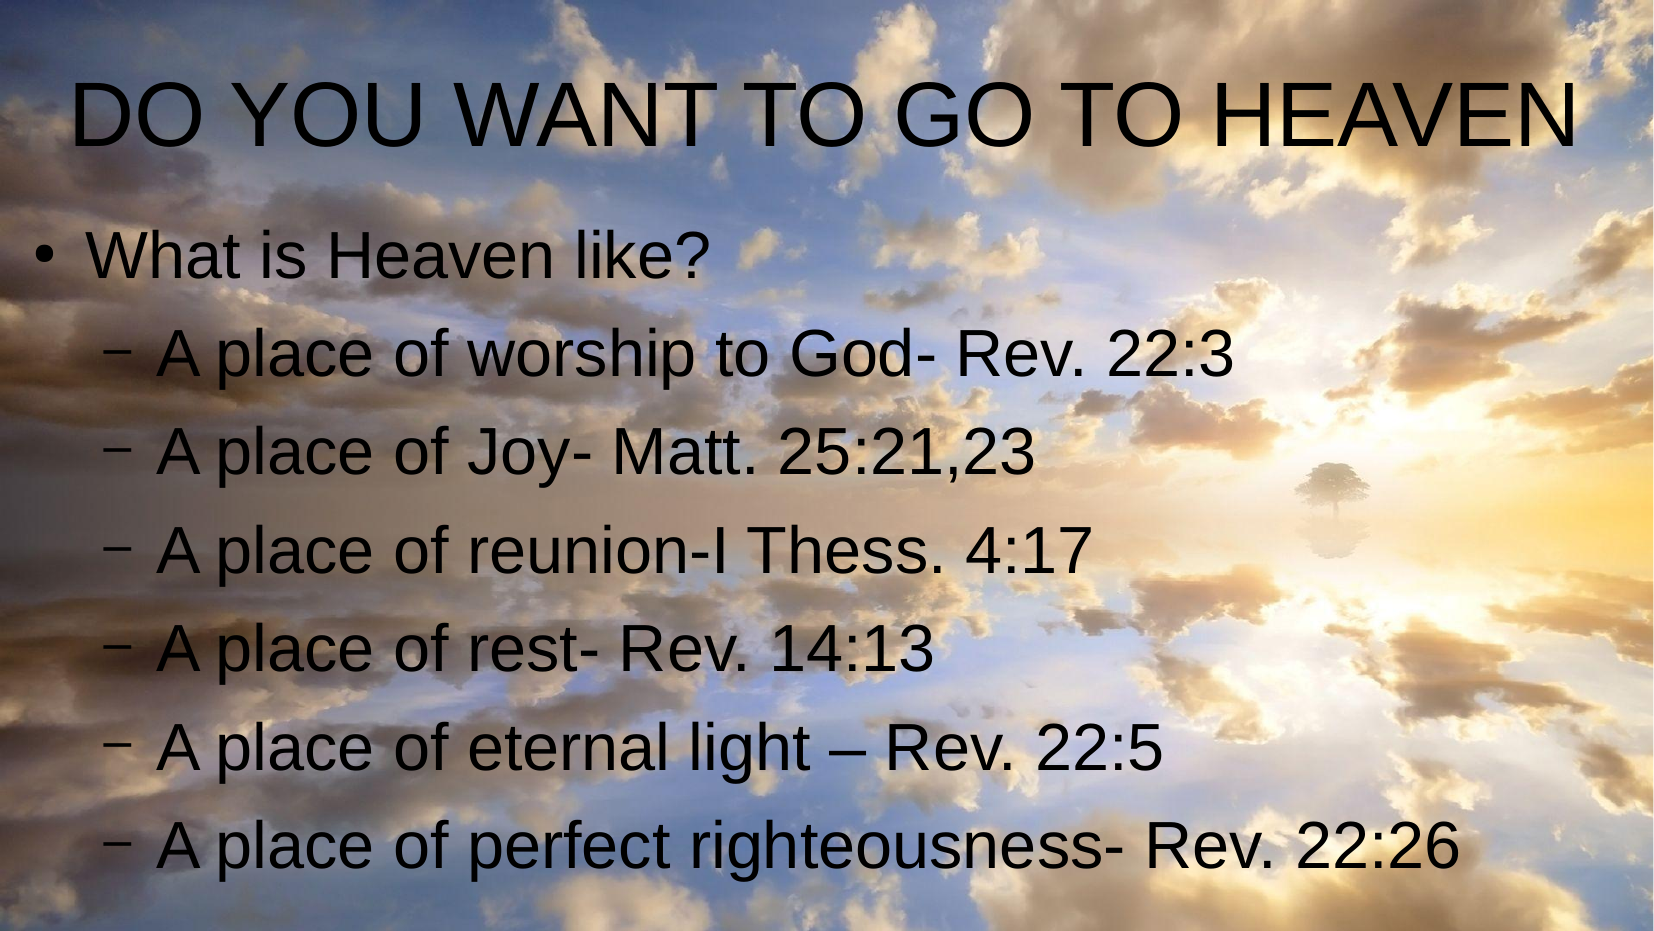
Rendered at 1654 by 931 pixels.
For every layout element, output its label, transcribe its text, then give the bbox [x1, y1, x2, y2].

list What is Heaven like? A place of worship to God- Rev. 22:3 A place of Joy- Matt. 25:21,23 A place of reunion-I Thess. 4:17 A place of rest- Rev. 14:13 A place of eternal light – Rev. 22:5 A place of perfect righteousness- Rev. 22:26 [15, 217, 1651, 931]
picture [0, 0, 1654, 931]
title DO YOU WANT TO GO TO HEAVEN [45, 12, 1606, 217]
